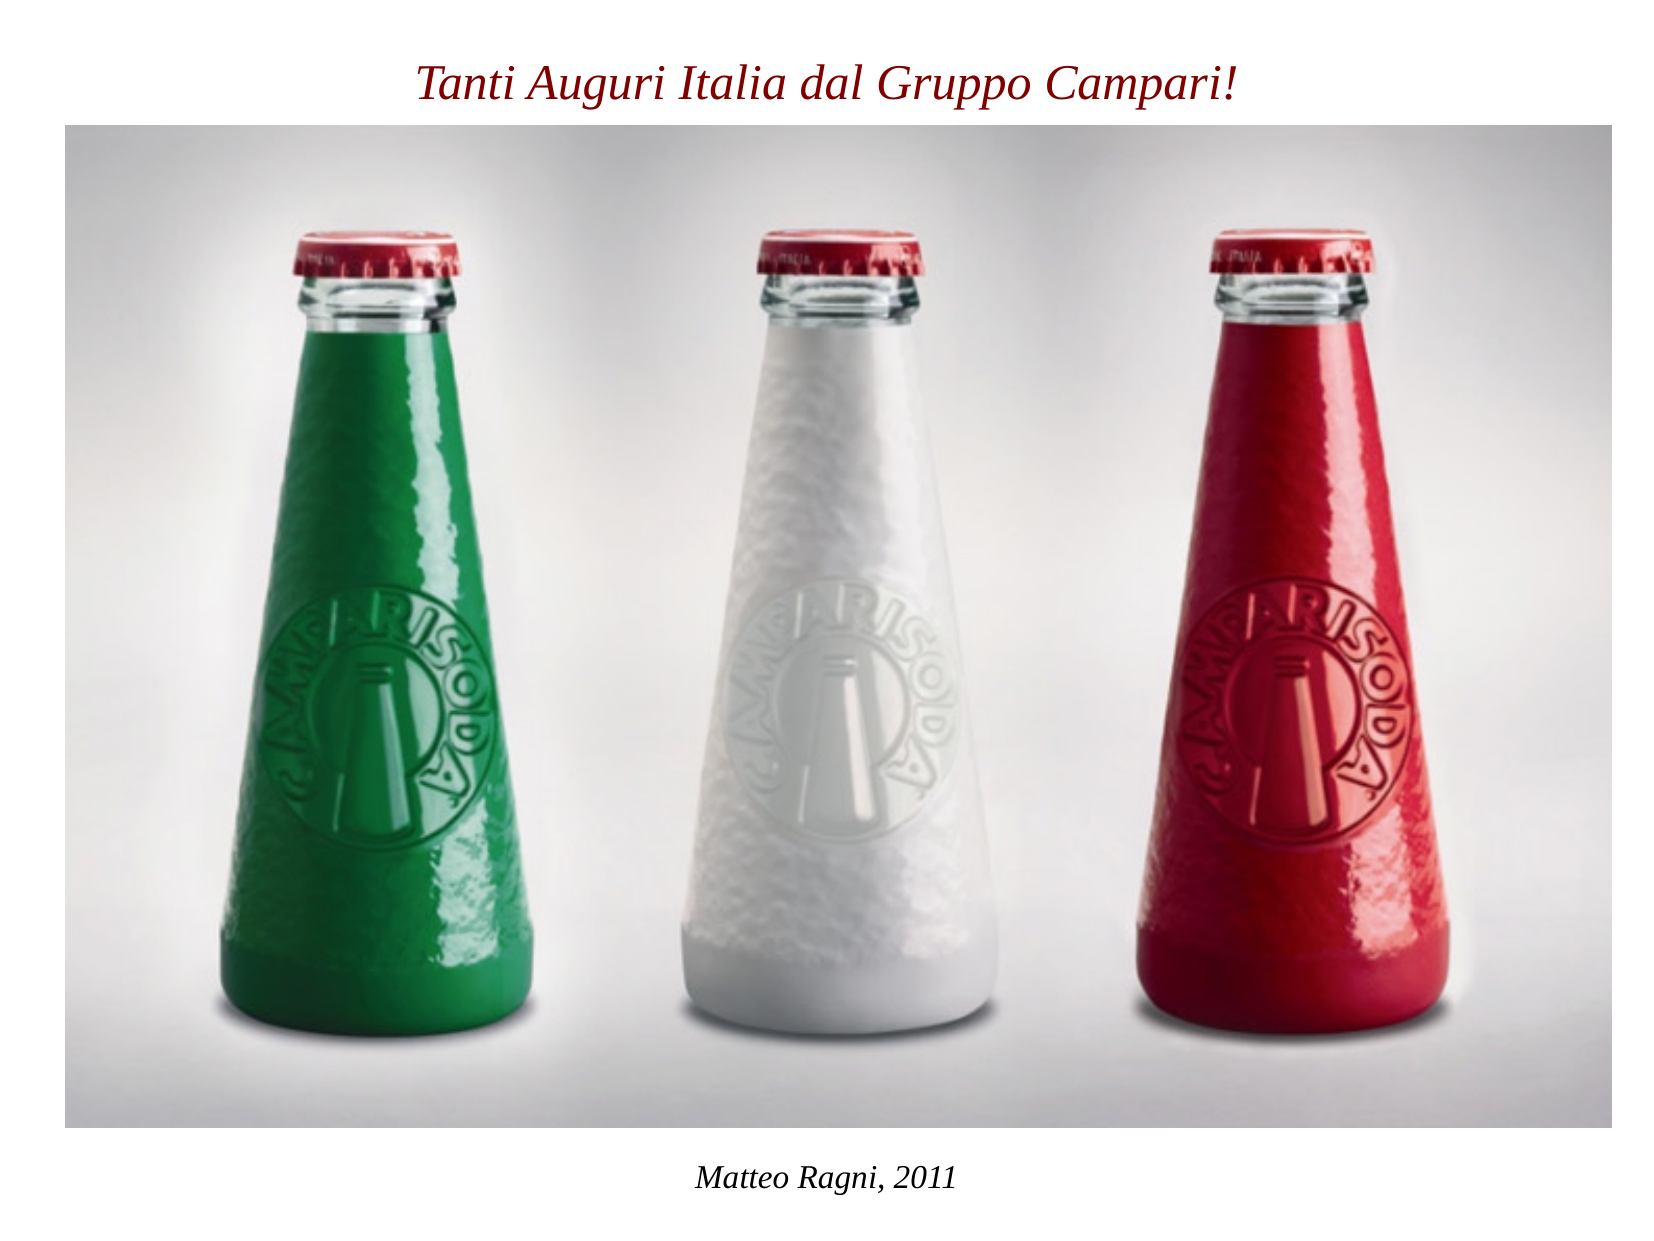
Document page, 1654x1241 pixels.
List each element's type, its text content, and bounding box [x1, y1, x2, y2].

picture [65, 125, 1612, 1128]
text_box Tanti Auguri Italia dal Gruppo Campari! [29, 47, 1625, 119]
text_box Matteo Ragni, 2011 [88, 1151, 1565, 1205]
